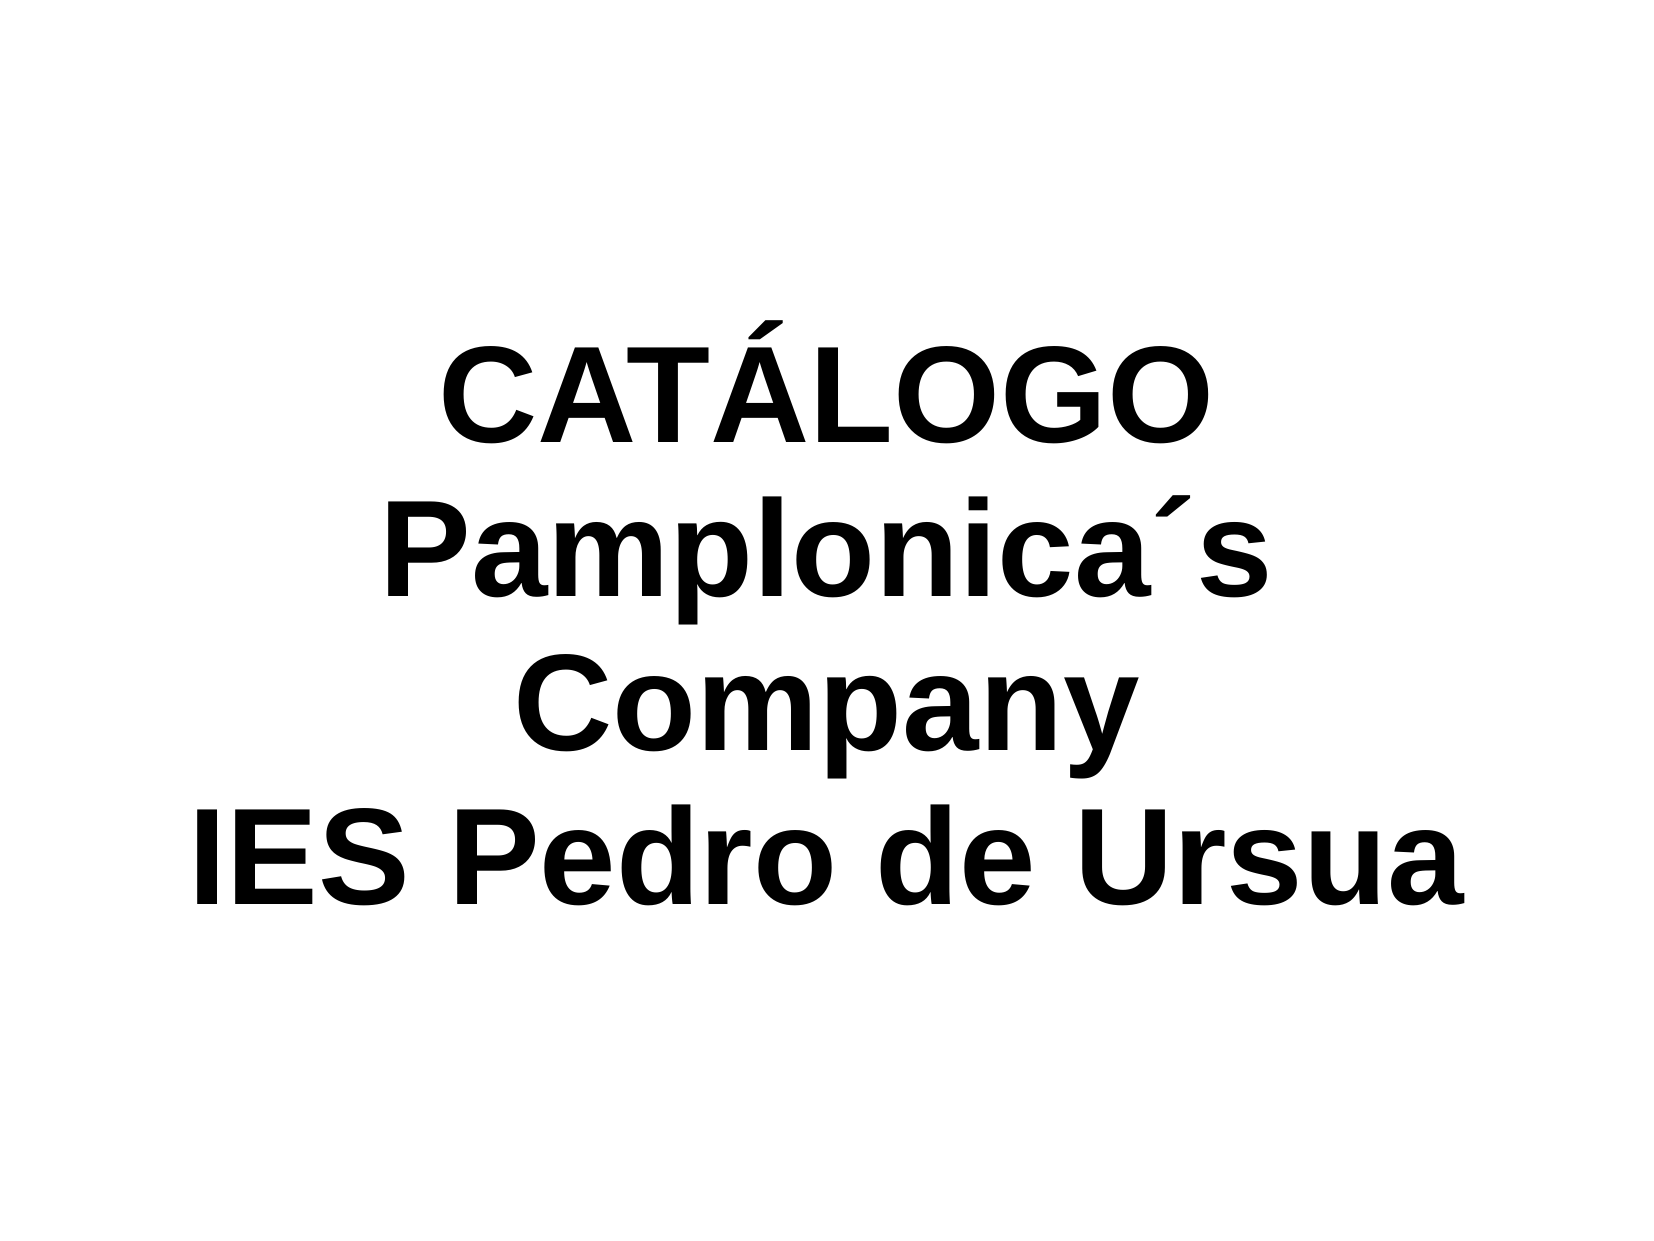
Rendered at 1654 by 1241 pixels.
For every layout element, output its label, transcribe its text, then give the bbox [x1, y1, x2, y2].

subtitle CATÁLOGO Pamplonica´s Company IES Pedro de Ursua [82, 94, 1571, 1158]
